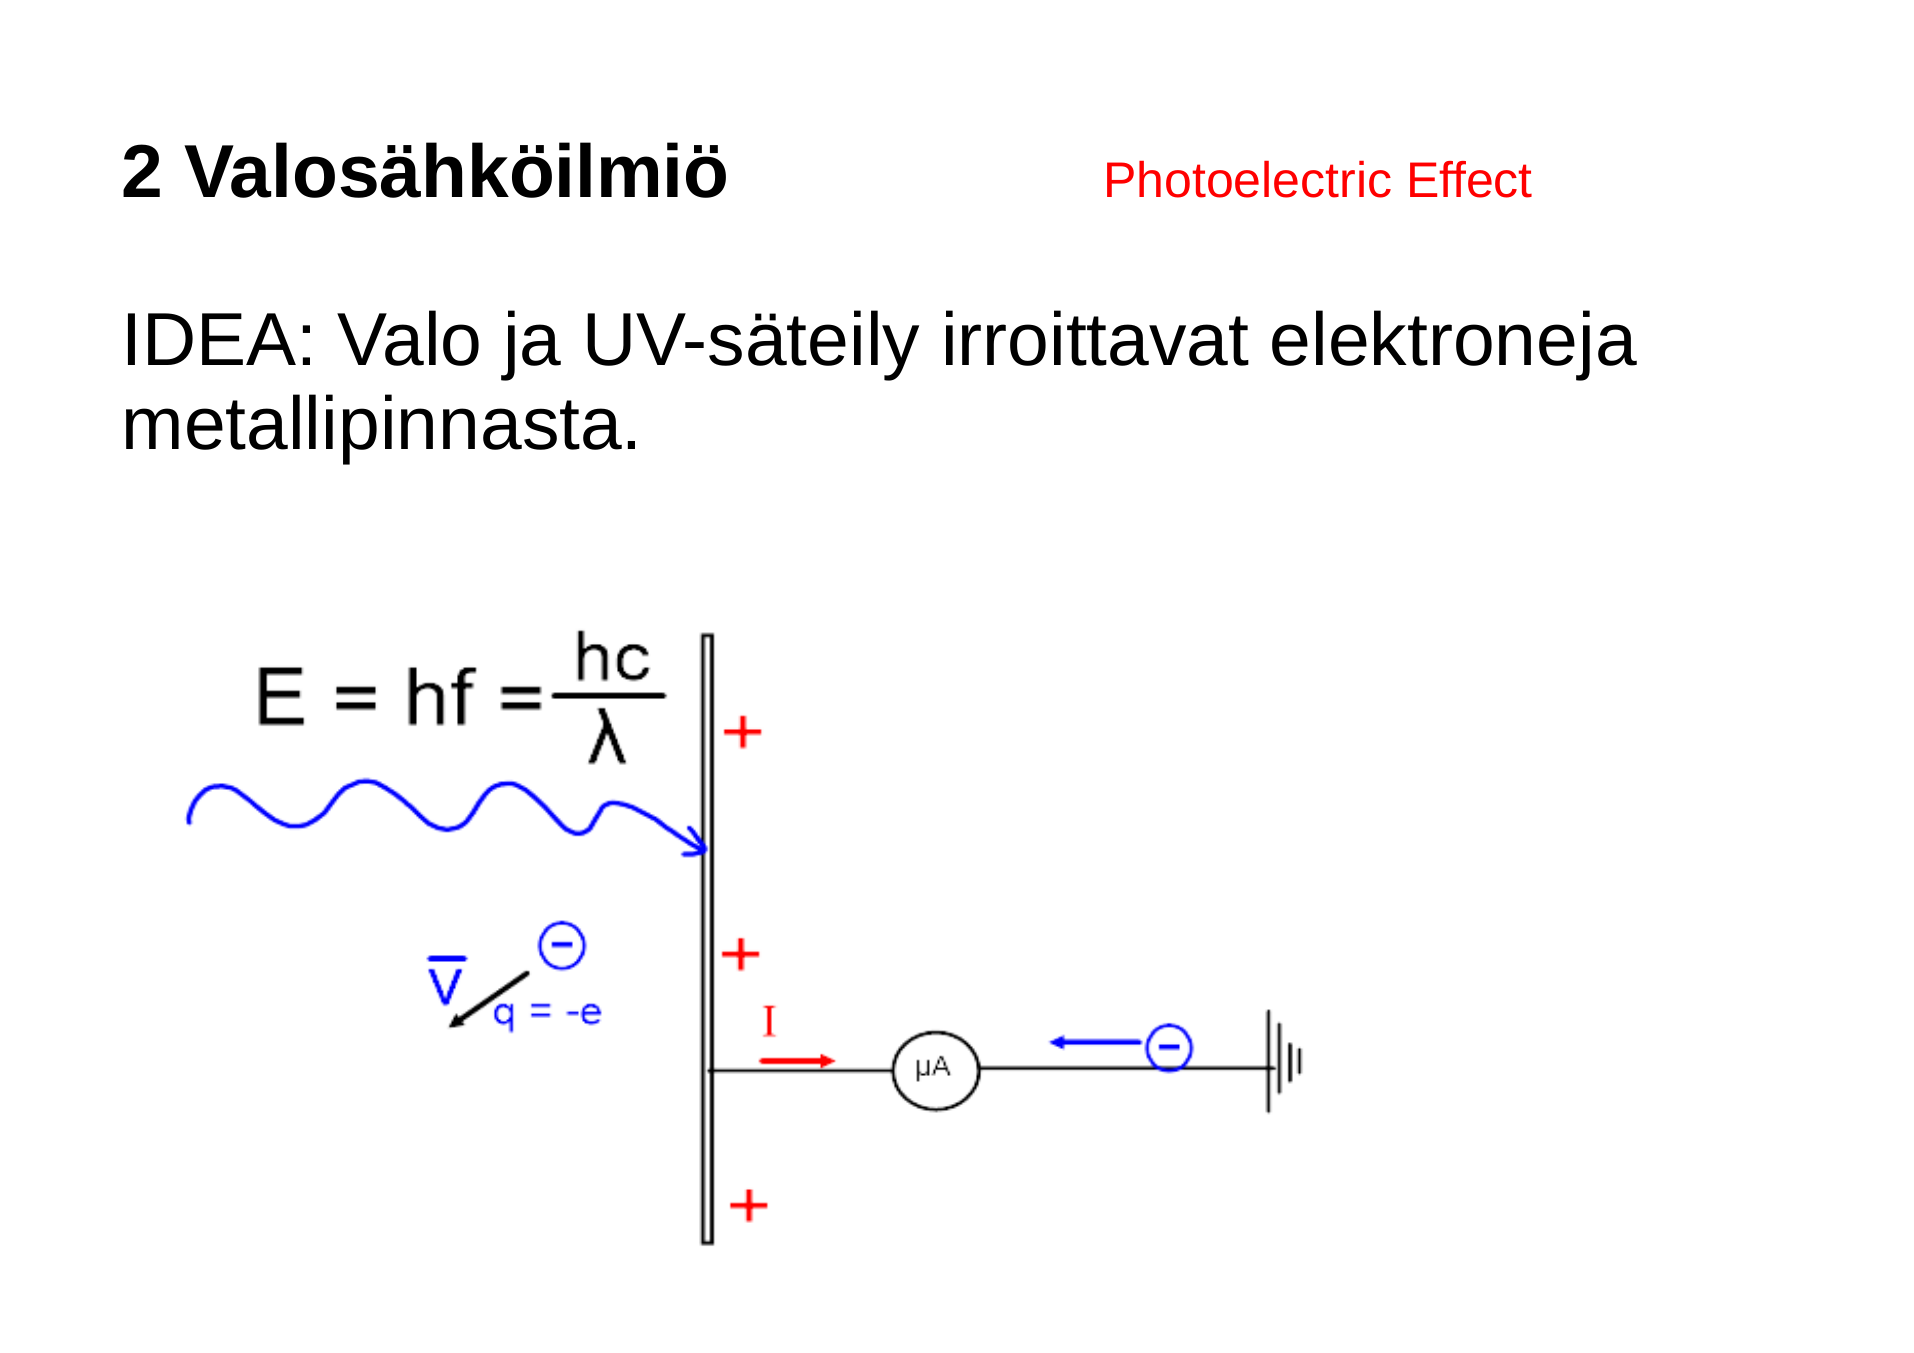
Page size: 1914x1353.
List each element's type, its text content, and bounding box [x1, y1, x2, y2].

picture [136, 527, 1338, 1306]
text_box 2 Valosähköilmiö Photoelectric Effect IDEA: Valo ja UV-säteily irroittavat elektroneja metallipinnasta. [106, 122, 1775, 597]
